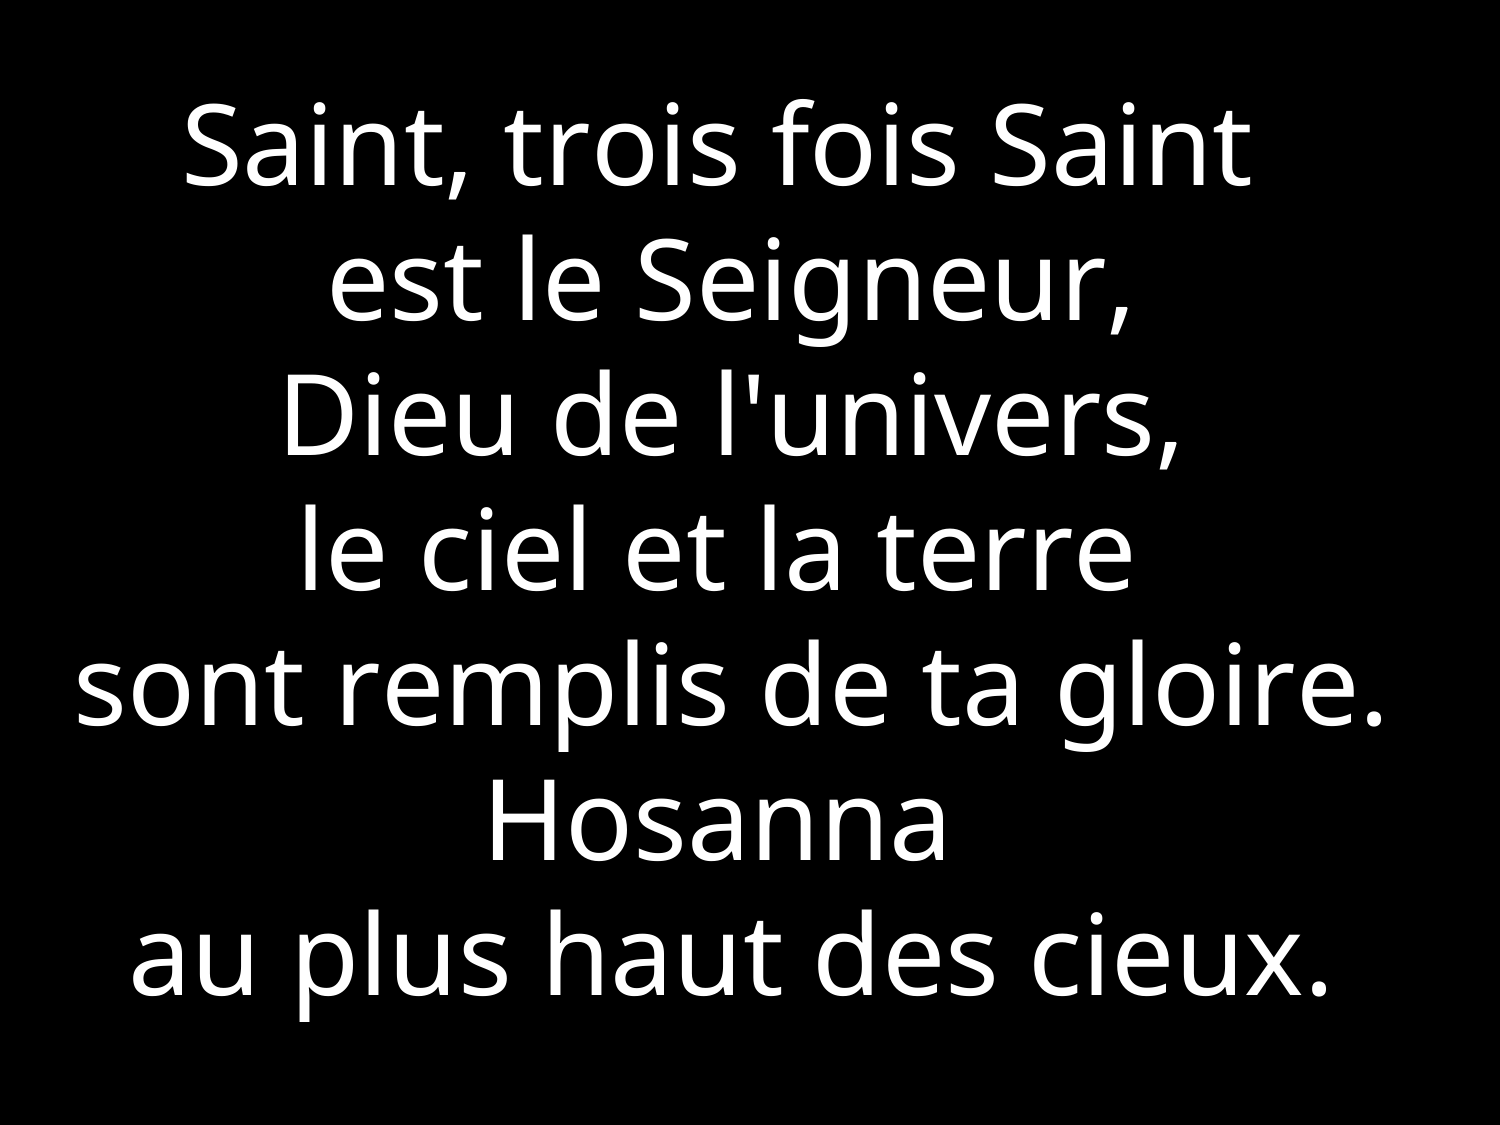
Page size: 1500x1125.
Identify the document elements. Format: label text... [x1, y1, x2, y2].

text_box Saint, trois fois Saint est le Seigneur, Dieu de l'univers, le ciel et la terre sont remplis de ta gloire. Hosanna au plus haut des cieux. [41, 66, 1424, 591]
